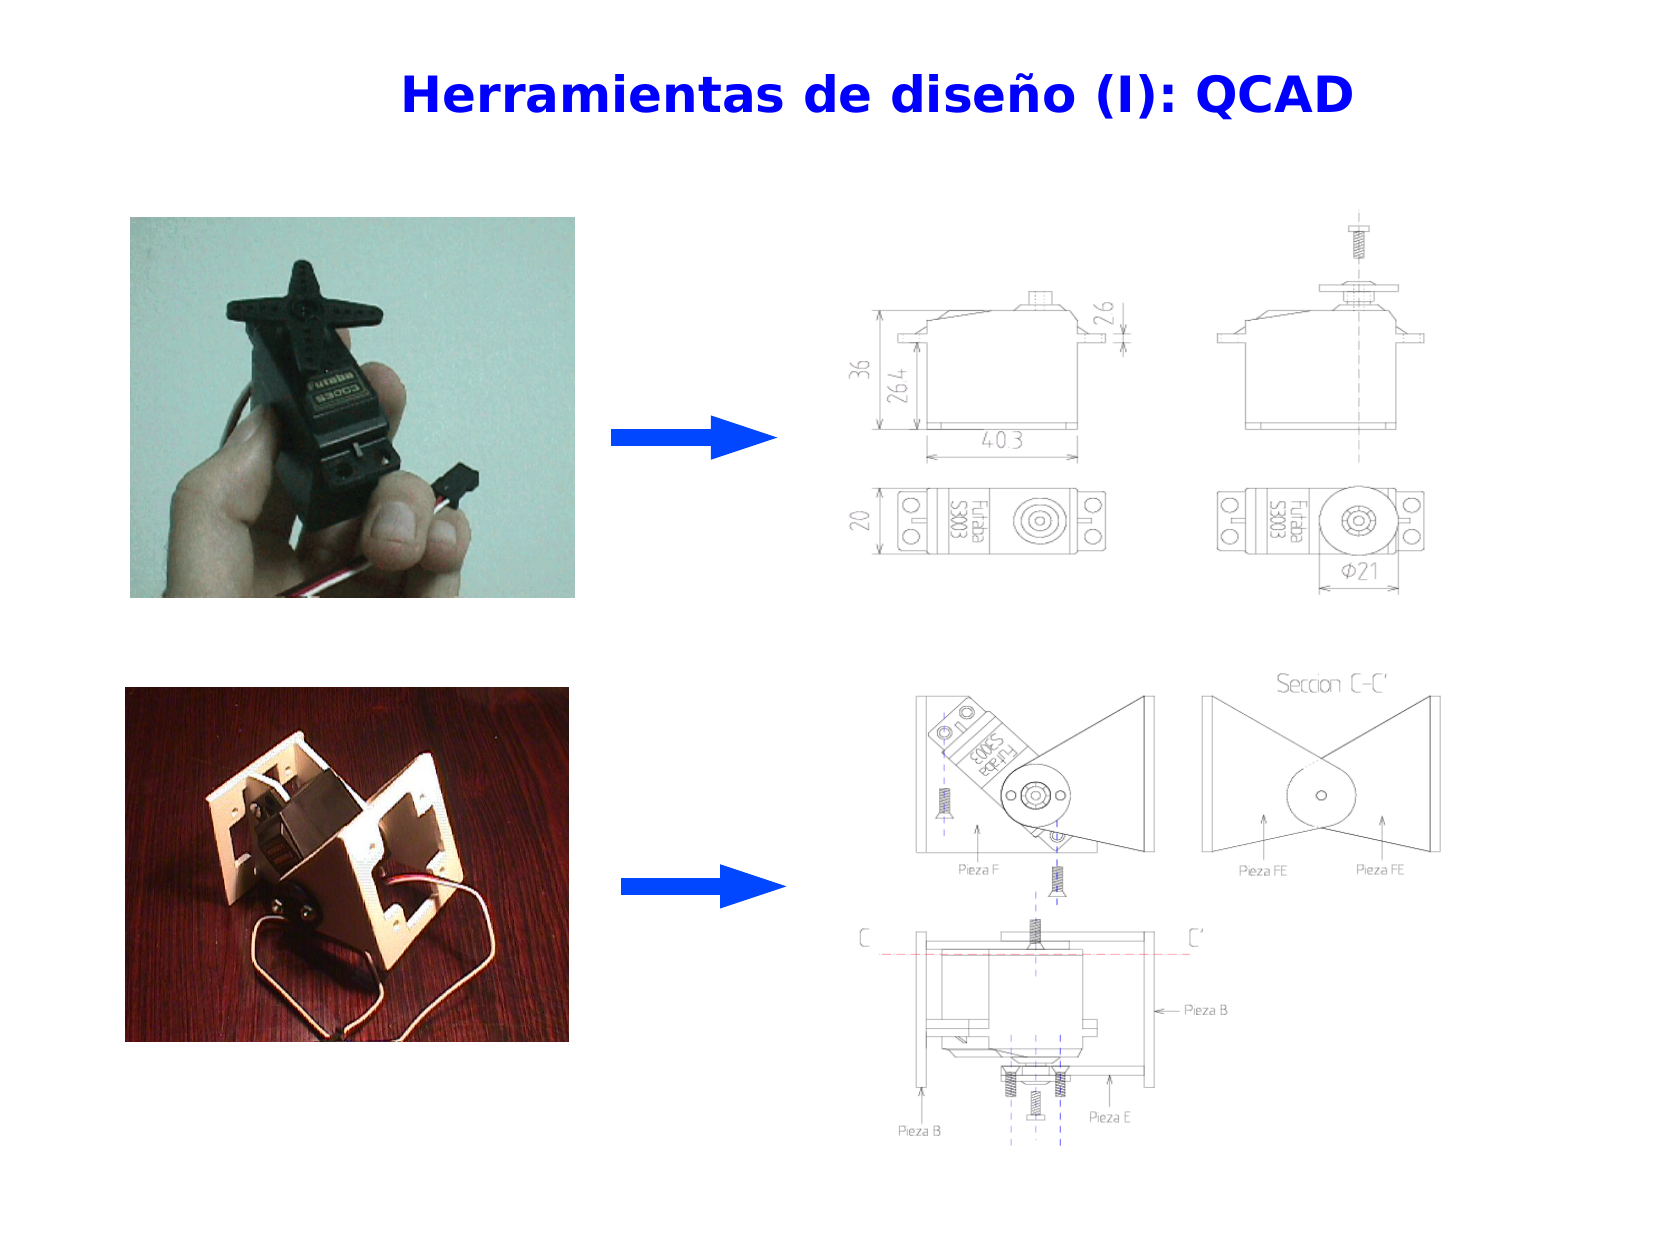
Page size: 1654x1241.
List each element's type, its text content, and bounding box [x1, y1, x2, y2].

picture [130, 217, 575, 598]
picture [840, 201, 1445, 608]
picture [125, 687, 569, 1042]
picture [842, 649, 1452, 1151]
text_box Herramientas de diseño (I): QCAD [386, 58, 1352, 132]
